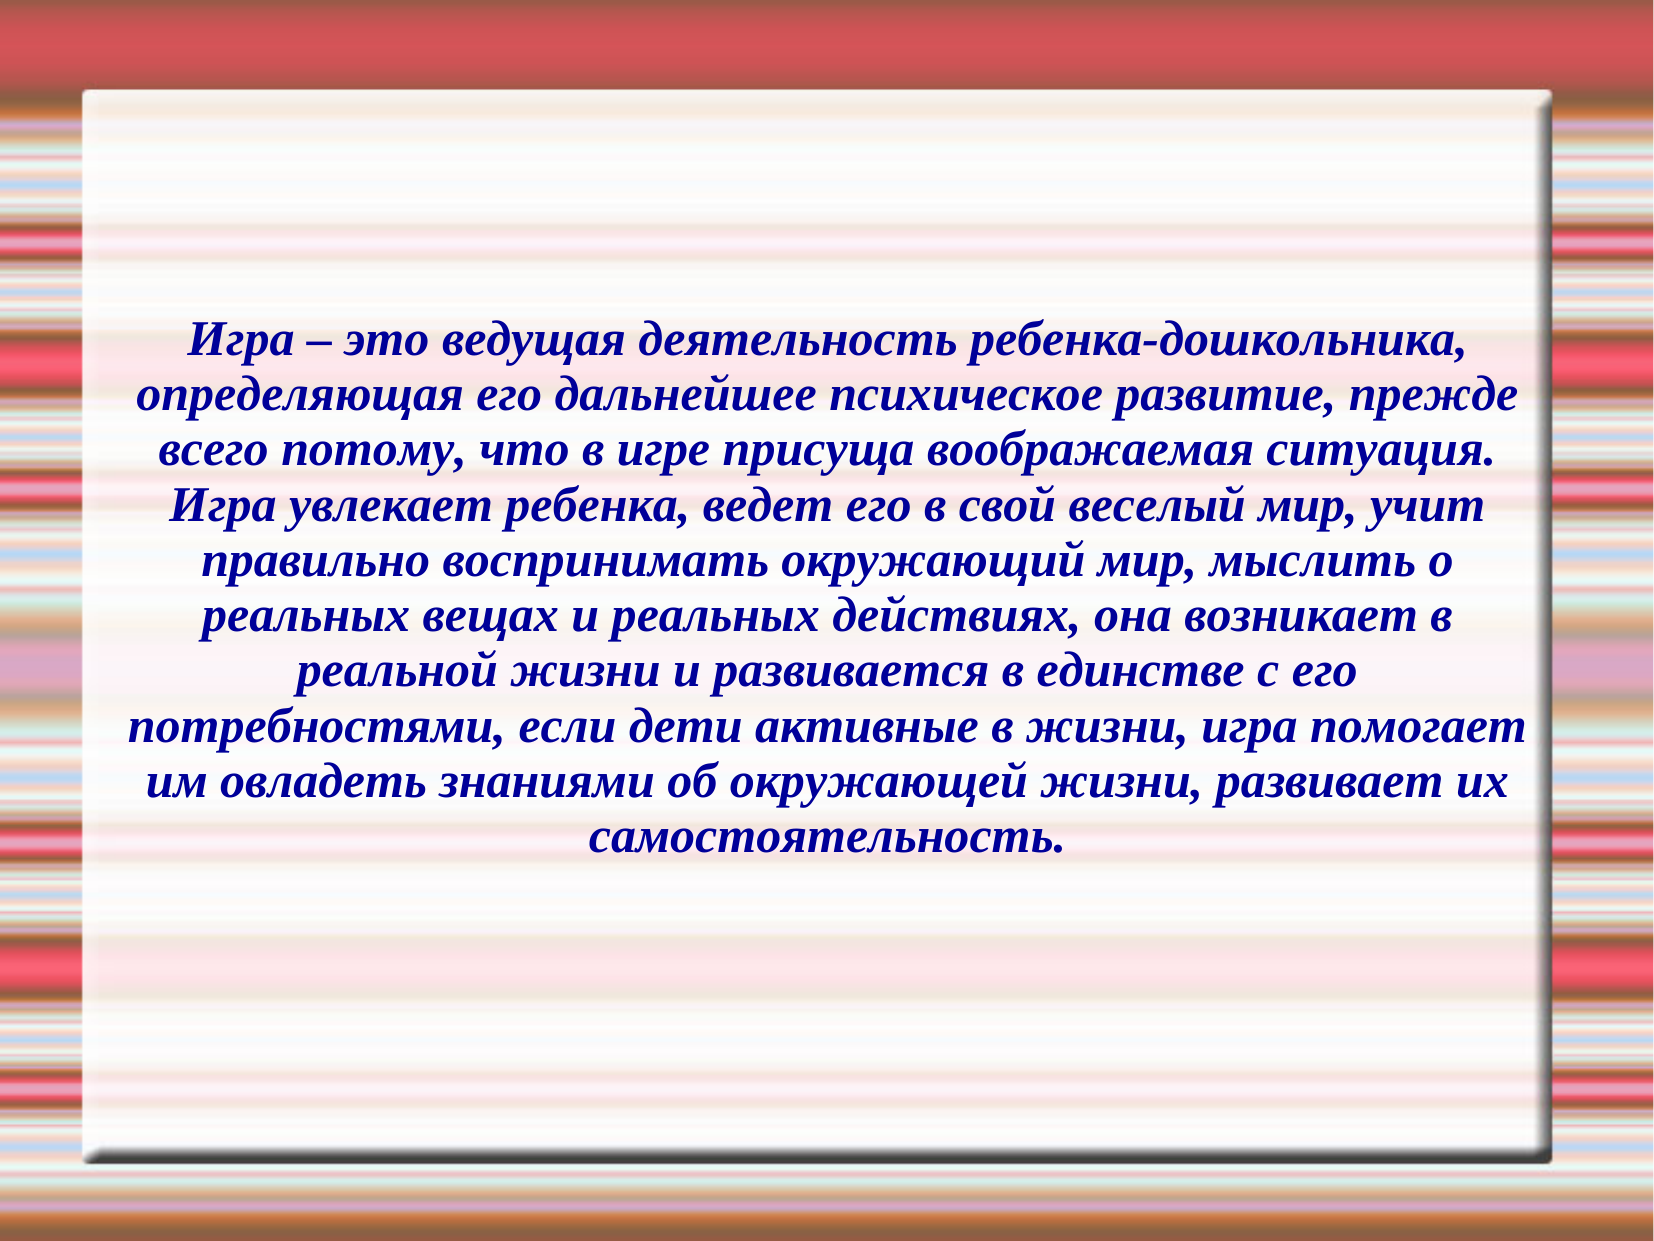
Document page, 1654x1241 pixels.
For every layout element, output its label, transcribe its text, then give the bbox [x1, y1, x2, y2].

picture [0, 0, 1654, 1241]
title Игра – это ведущая деятельность ребенка-дошкольника, определяющая его дальнейшее психическое развитие, прежде всего потому, что в игре присуща воображаемая ситуация. Игра увлекает ребенка, ведет его в свой веселый мир, учит правильно воспринимать окружающий мир, мыслить о реальных вещах и реальных действиях, она возникает в реальной жизни и развивается в единстве с его потребностями, если дети активные в жизни, игра помогает им овладеть знаниями об окружающей жизни, развивает их самостоятельность. [121, 307, 1534, 867]
